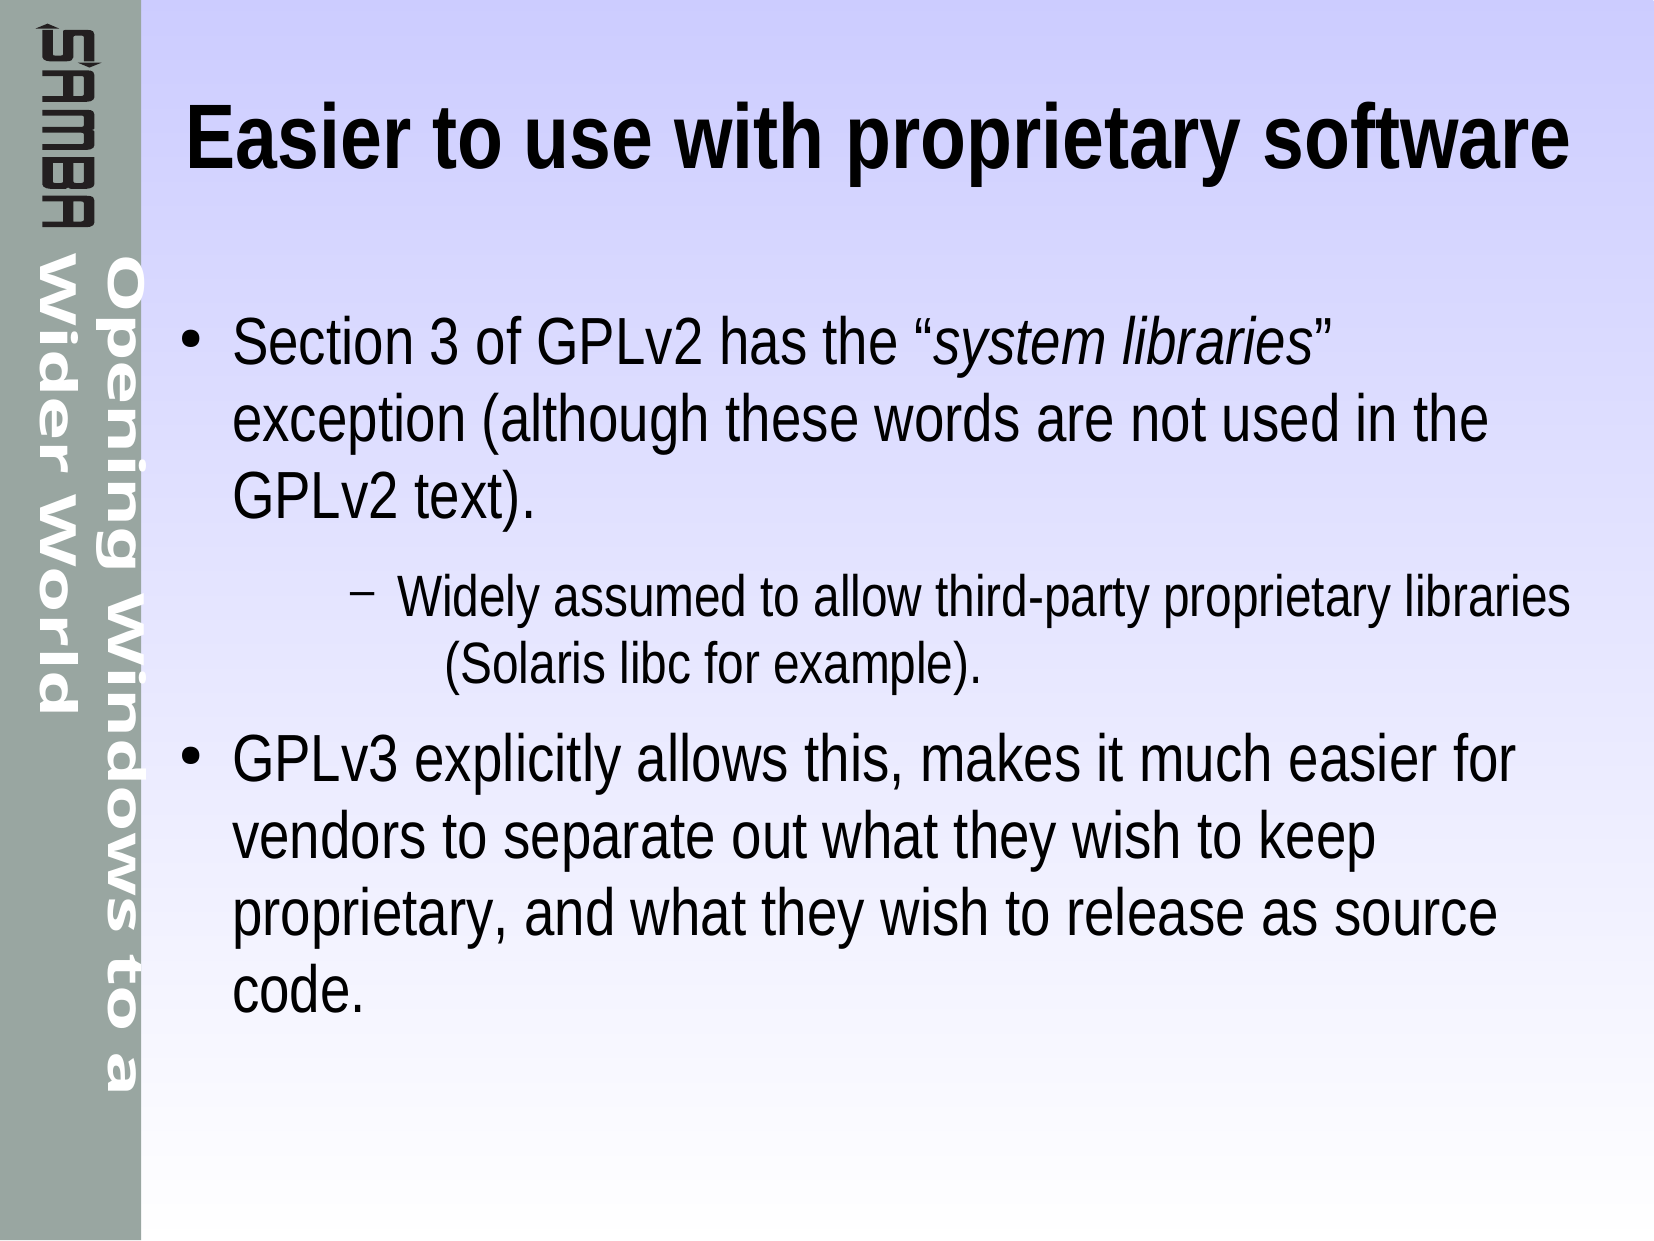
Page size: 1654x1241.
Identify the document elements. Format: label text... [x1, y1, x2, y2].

title Easier to use with proprietary software [173, 28, 1586, 243]
list Section 3 of GPLv2 has the “system libraries” exception (although these words are not used in the GPLv2 text). Widely assumed to allow third-party proprietary libraries (Solaris libc for example). GPLv3 explicitly allows this, makes it much easier for vendors to separate out what they wish to keep proprietary, and what they wish to release as source code. [161, 302, 1574, 1211]
